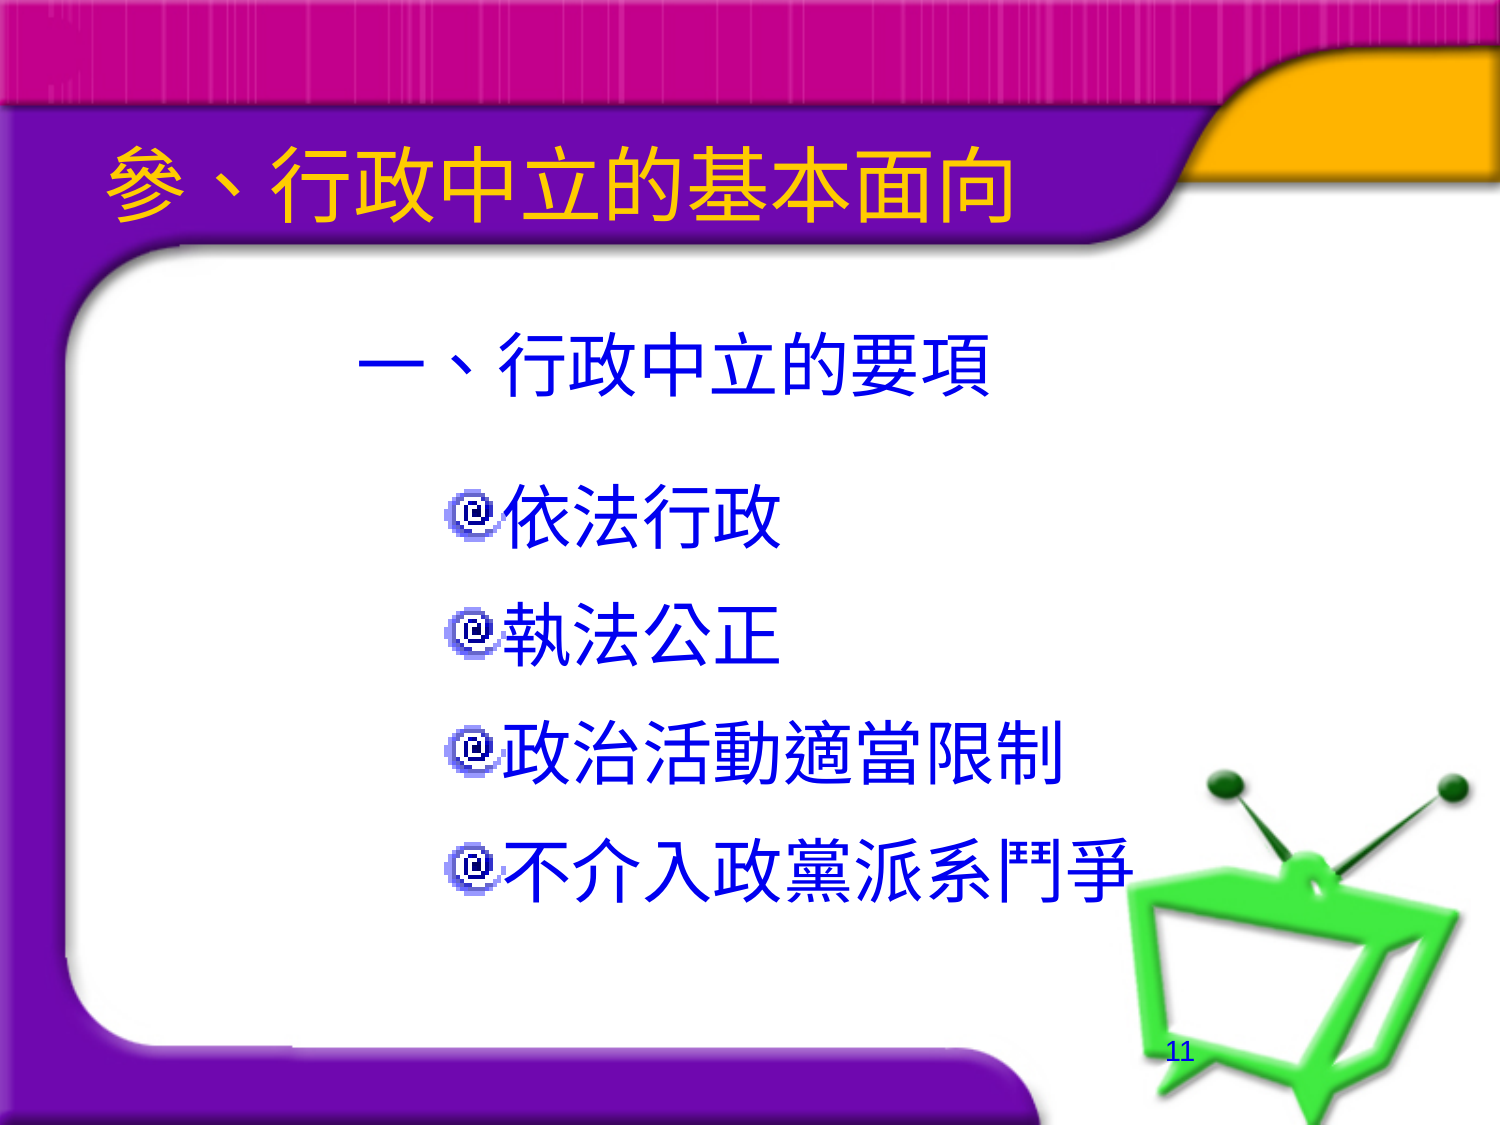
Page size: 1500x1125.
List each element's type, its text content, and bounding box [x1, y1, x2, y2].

text_box [1149, 1025, 1463, 1101]
list 一、行政中立的要項 依法行政 執法公正 政治活動適當限制 不介入政黨派系鬥爭 [288, 312, 1318, 924]
title 參、行政中立的基本面向 [88, 125, 1270, 388]
